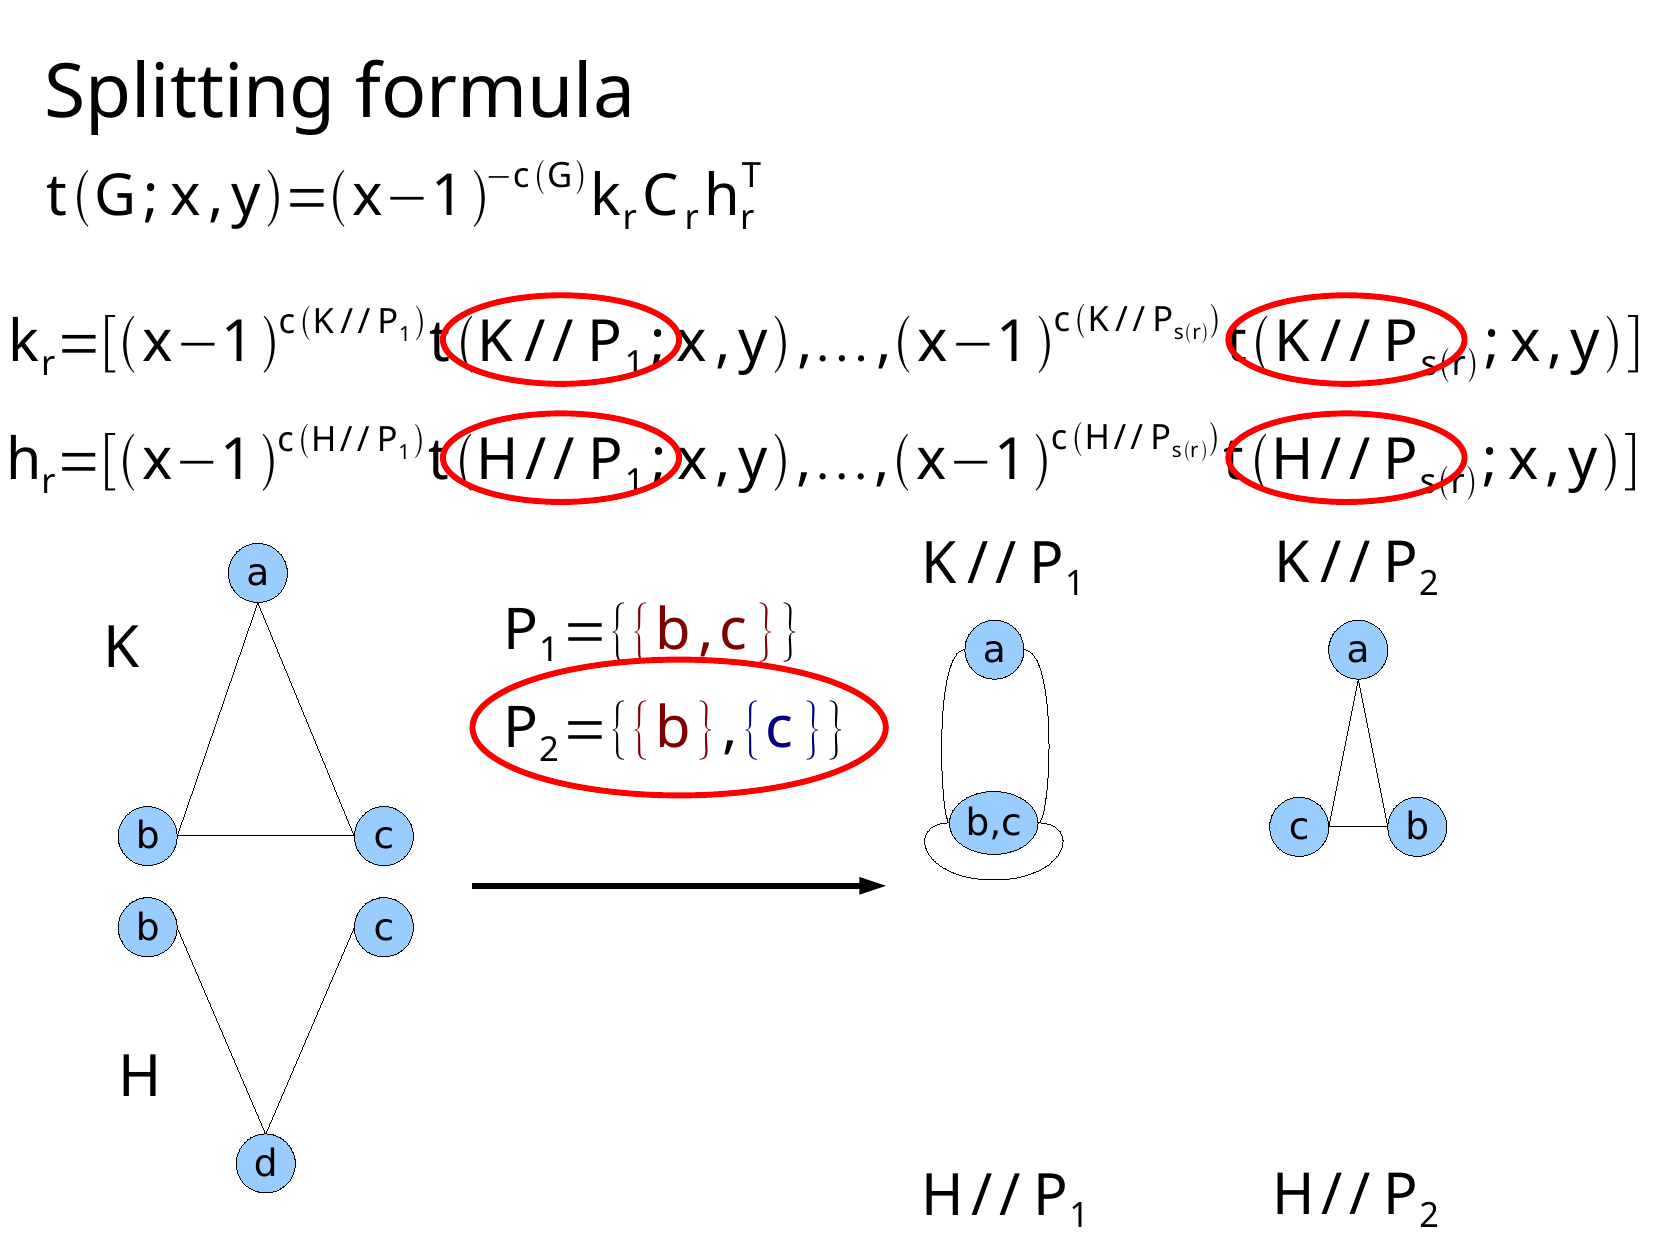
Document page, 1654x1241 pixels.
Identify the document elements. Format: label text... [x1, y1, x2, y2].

text_box c [1269, 797, 1329, 857]
text_box b [1387, 797, 1447, 857]
chart [1232, 418, 1461, 499]
text_box b [118, 897, 178, 957]
text_box a [964, 620, 1024, 680]
text_box d [236, 1133, 296, 1193]
text_box K [88, 598, 157, 676]
text_box c [354, 897, 414, 957]
chart [497, 598, 856, 691]
chart [446, 418, 676, 499]
text_box Splitting formula [29, 29, 638, 126]
text_box H [103, 1026, 178, 1105]
chart [497, 663, 856, 768]
chart [0, 418, 512, 502]
chart [40, 156, 768, 237]
chart [603, 300, 1304, 385]
chart [1396, 418, 1646, 502]
chart [915, 531, 1093, 603]
chart [915, 1163, 1097, 1236]
chart [1268, 531, 1447, 603]
text_box b [118, 806, 178, 866]
chart [2, 300, 519, 385]
text_box a [1328, 620, 1388, 680]
chart [446, 300, 676, 380]
chart [1265, 1163, 1447, 1235]
text_box c [354, 806, 414, 866]
chart [610, 418, 1297, 502]
chart [1389, 300, 1648, 385]
text_box b,c [949, 791, 1039, 855]
chart [1232, 300, 1461, 380]
text_box a [228, 543, 288, 603]
